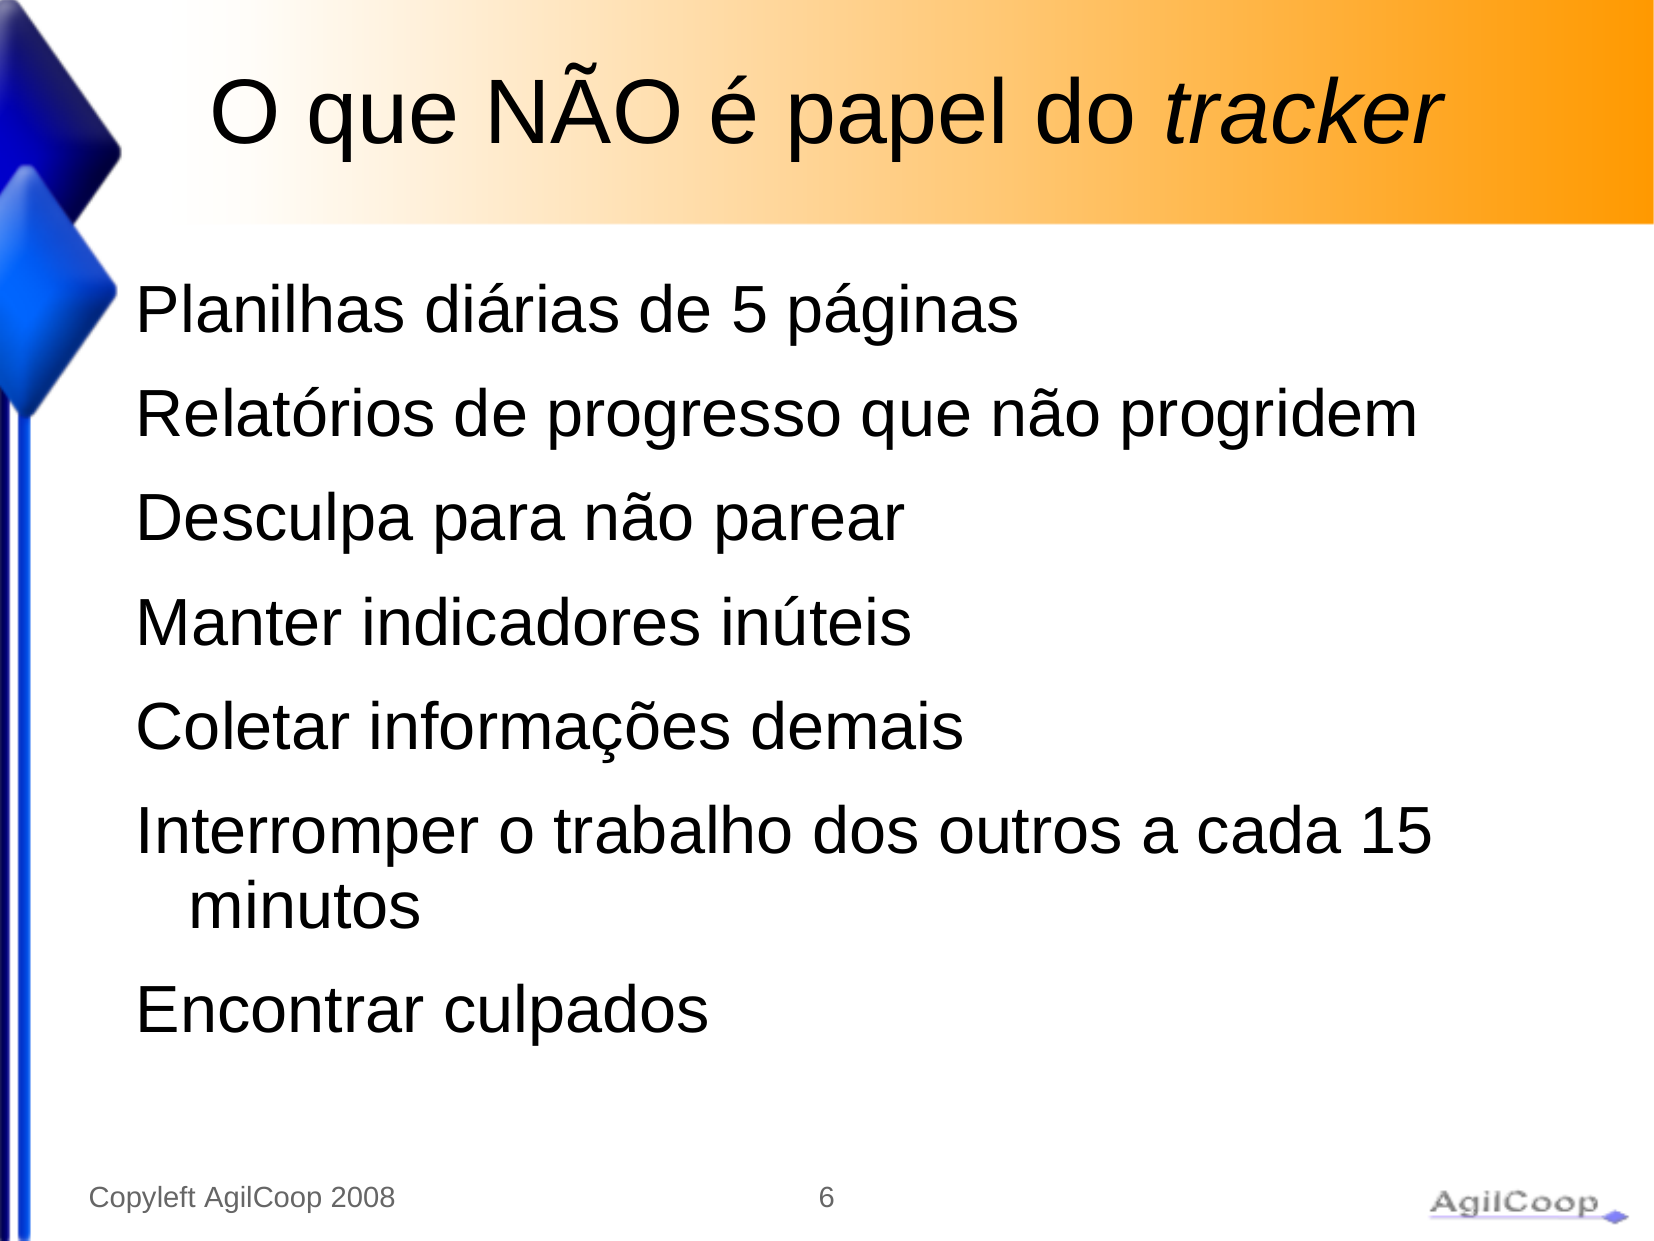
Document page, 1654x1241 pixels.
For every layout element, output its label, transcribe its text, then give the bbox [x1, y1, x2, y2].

list Planilhas diárias de 5 páginas Relatórios de progresso que não progridem Desculpa para não parear Manter indicadores inúteis Coletar informações demais Interromper o trabalho dos outros a cada 15 minutos Encontrar culpados [118, 271, 1607, 1123]
title O que NÃO é papel do tracker [82, 8, 1571, 216]
picture [0, 0, 1654, 1241]
